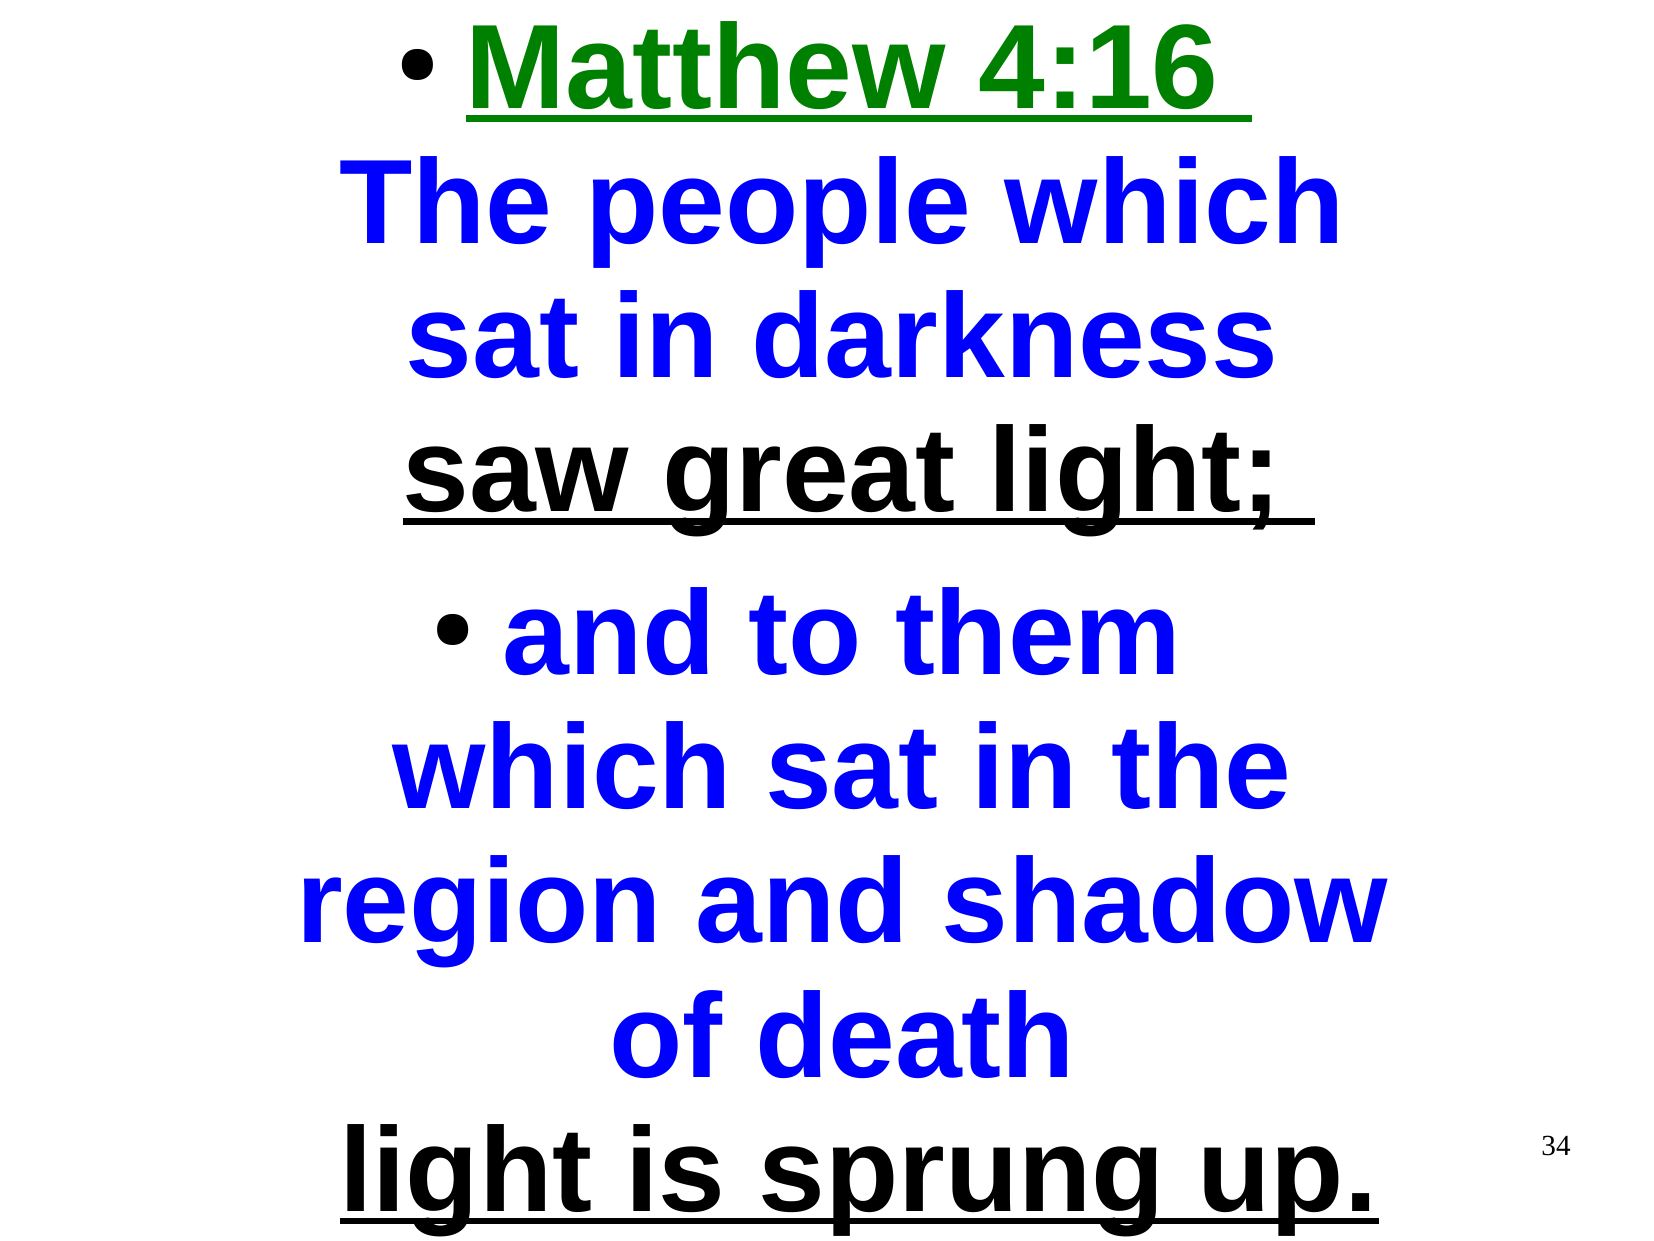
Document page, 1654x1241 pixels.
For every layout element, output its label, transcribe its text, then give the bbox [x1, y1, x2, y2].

list Matthew 4:16 The people which sat in darkness saw great light; and to them which sat in the region and shadow of death light is sprung up. [0, 0, 1651, 1238]
